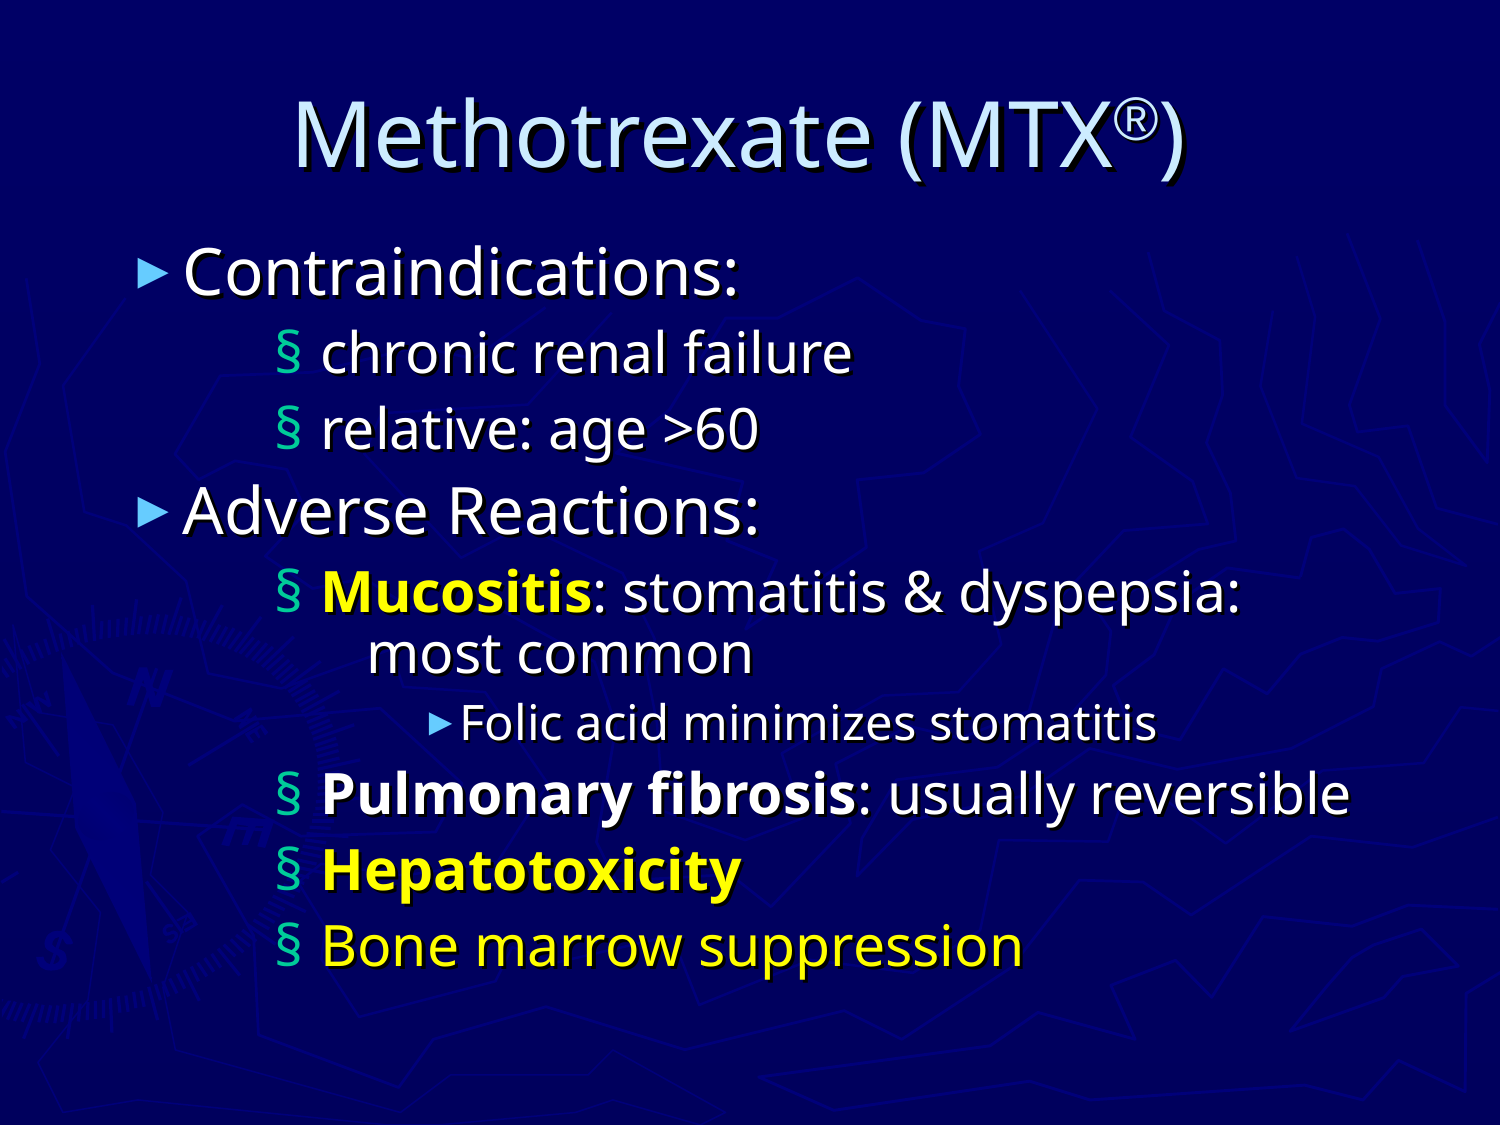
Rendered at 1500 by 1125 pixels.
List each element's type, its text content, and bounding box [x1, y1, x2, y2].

list Contraindications: chronic renal failure relative: age >60 Adverse Reactions: Mucositis: stomatitis & dyspepsia: most common Folic acid minimizes stomatitis Pulmonary fibrosis: usually reversible Hepatotoxicity Bone marrow suppression [112, 231, 1388, 1032]
title Methotrexate (MTX®) [49, 37, 1451, 225]
